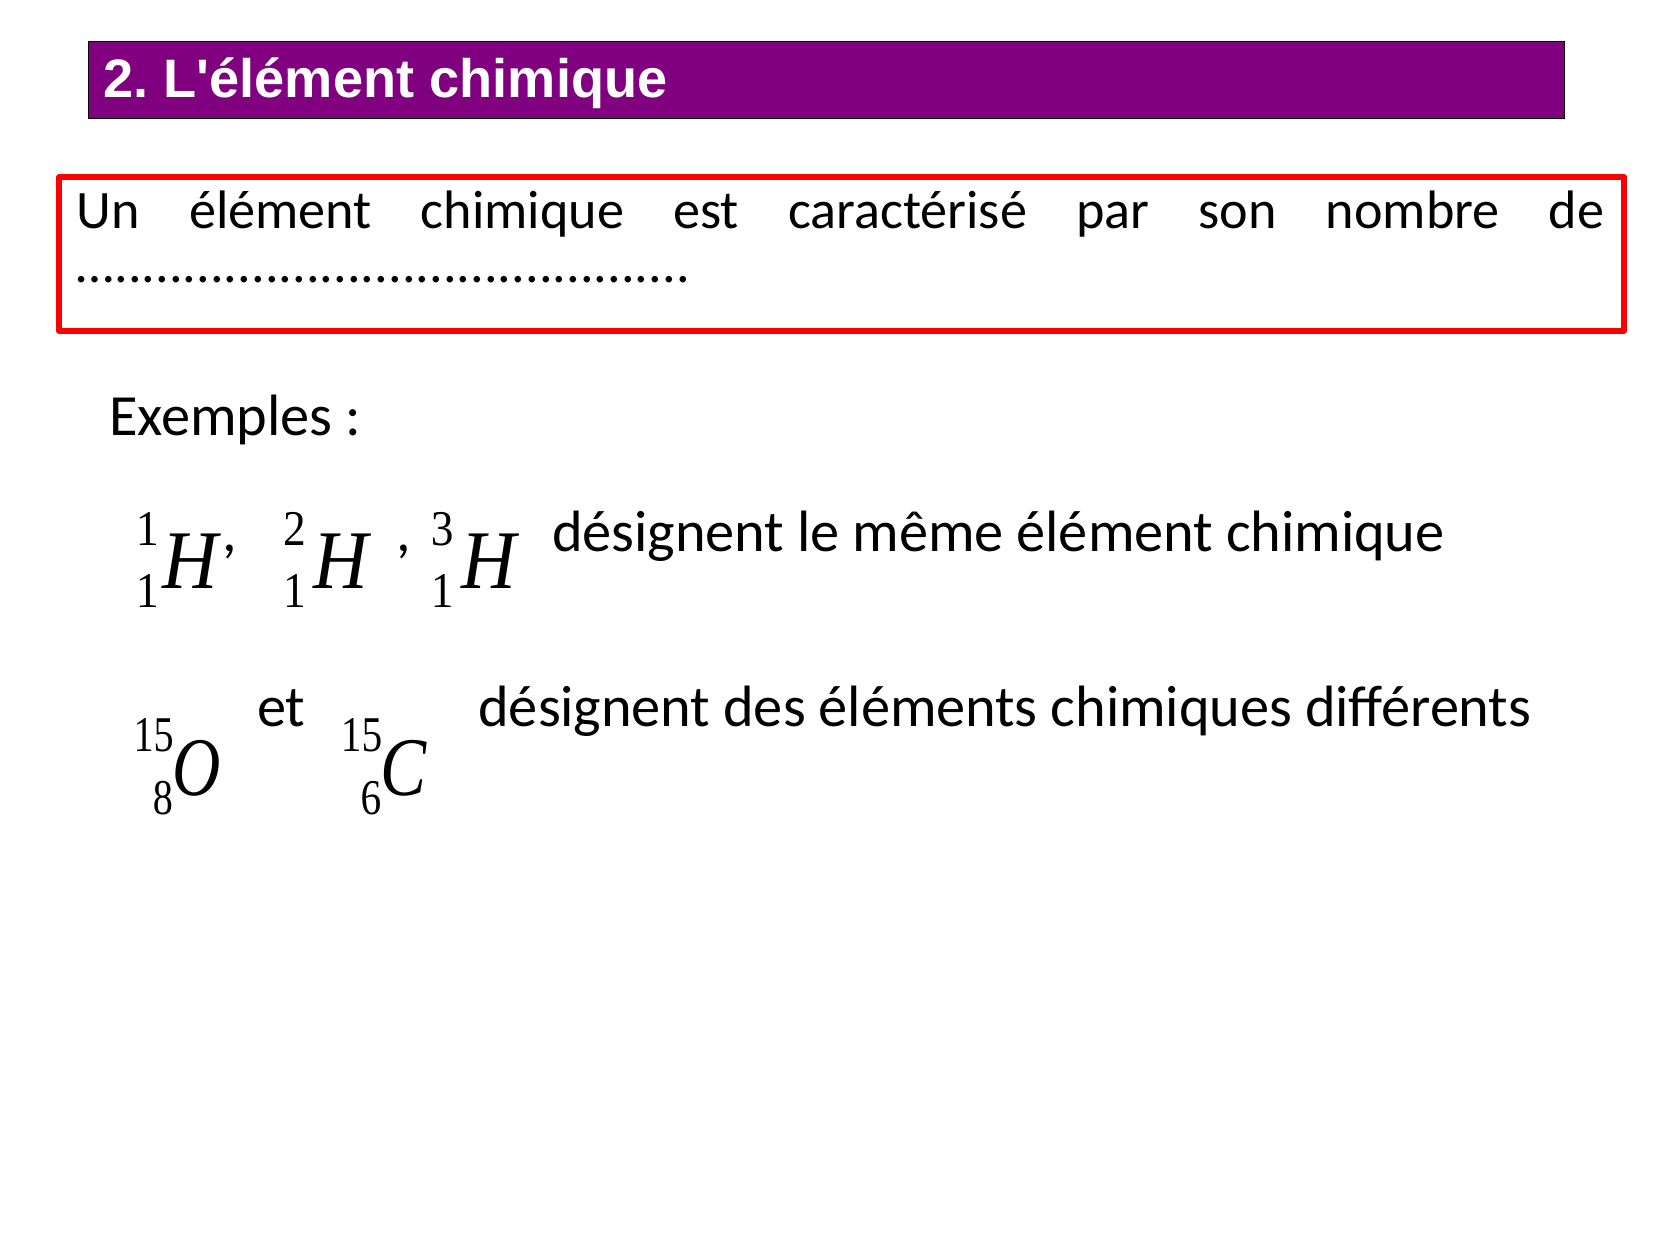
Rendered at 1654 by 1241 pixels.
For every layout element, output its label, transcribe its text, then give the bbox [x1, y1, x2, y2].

chart [118, 501, 237, 621]
chart [413, 501, 531, 621]
chart [324, 708, 443, 827]
text_box Un élément chimique est caractérisé par son nombre de ….......................................... [59, 177, 1625, 331]
chart [118, 708, 237, 827]
text_box Exemples : , , désignent le même élément chimique et désignent des éléments chimiques différents [94, 383, 1625, 827]
text_box 2. L'élément chimique [88, 41, 1565, 119]
chart [265, 501, 384, 621]
